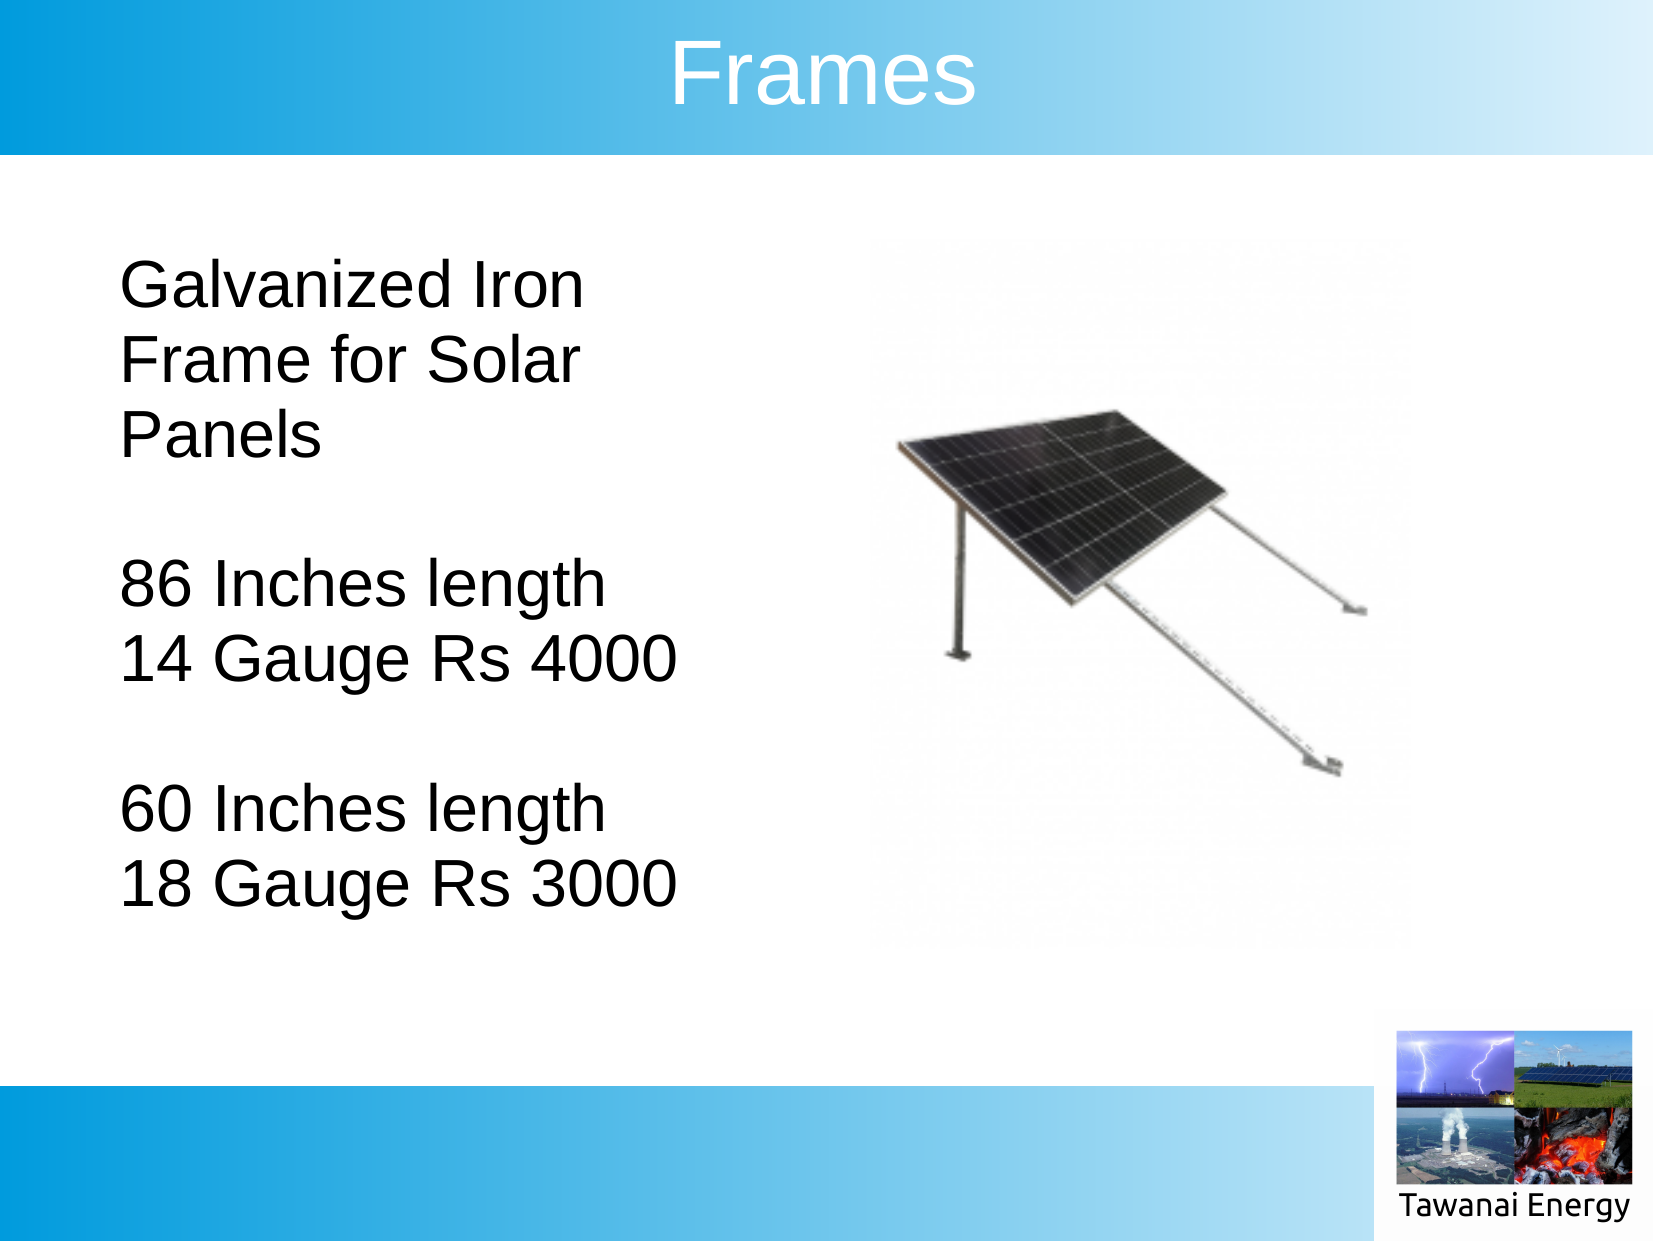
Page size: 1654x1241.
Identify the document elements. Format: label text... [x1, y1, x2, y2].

title Frames [79, 20, 1568, 126]
picture [870, 239, 1411, 949]
text_box Galvanized Iron Frame for Solar Panels 86 Inches length 14 Gauge Rs 4000 60 Inches length 18 Gauge Rs 3000 [105, 240, 721, 946]
picture [1374, 1009, 1654, 1241]
